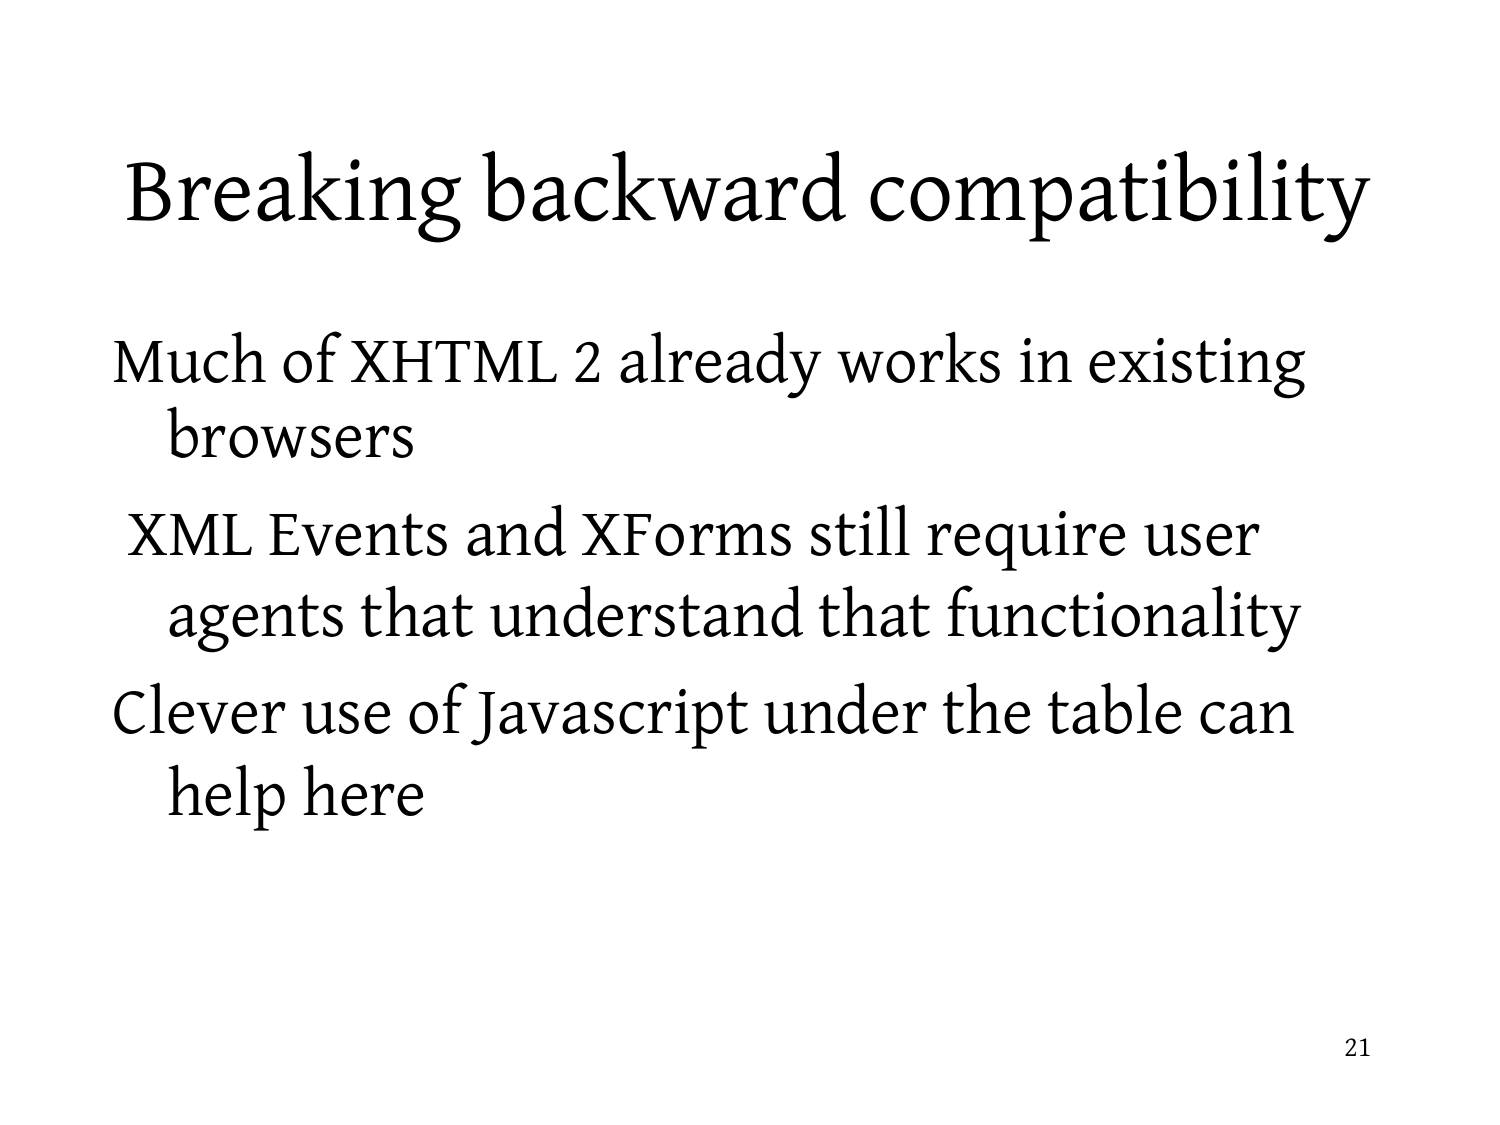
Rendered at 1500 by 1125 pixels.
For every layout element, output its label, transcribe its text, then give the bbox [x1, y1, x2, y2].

title Breaking backward compatibility [112, 63, 1387, 324]
list Much of XHTML 2 already works in existing browsers XML Events and XForms still require user agents that understand that functionality Clever use of Javascript under the table can help here [112, 324, 1387, 1000]
